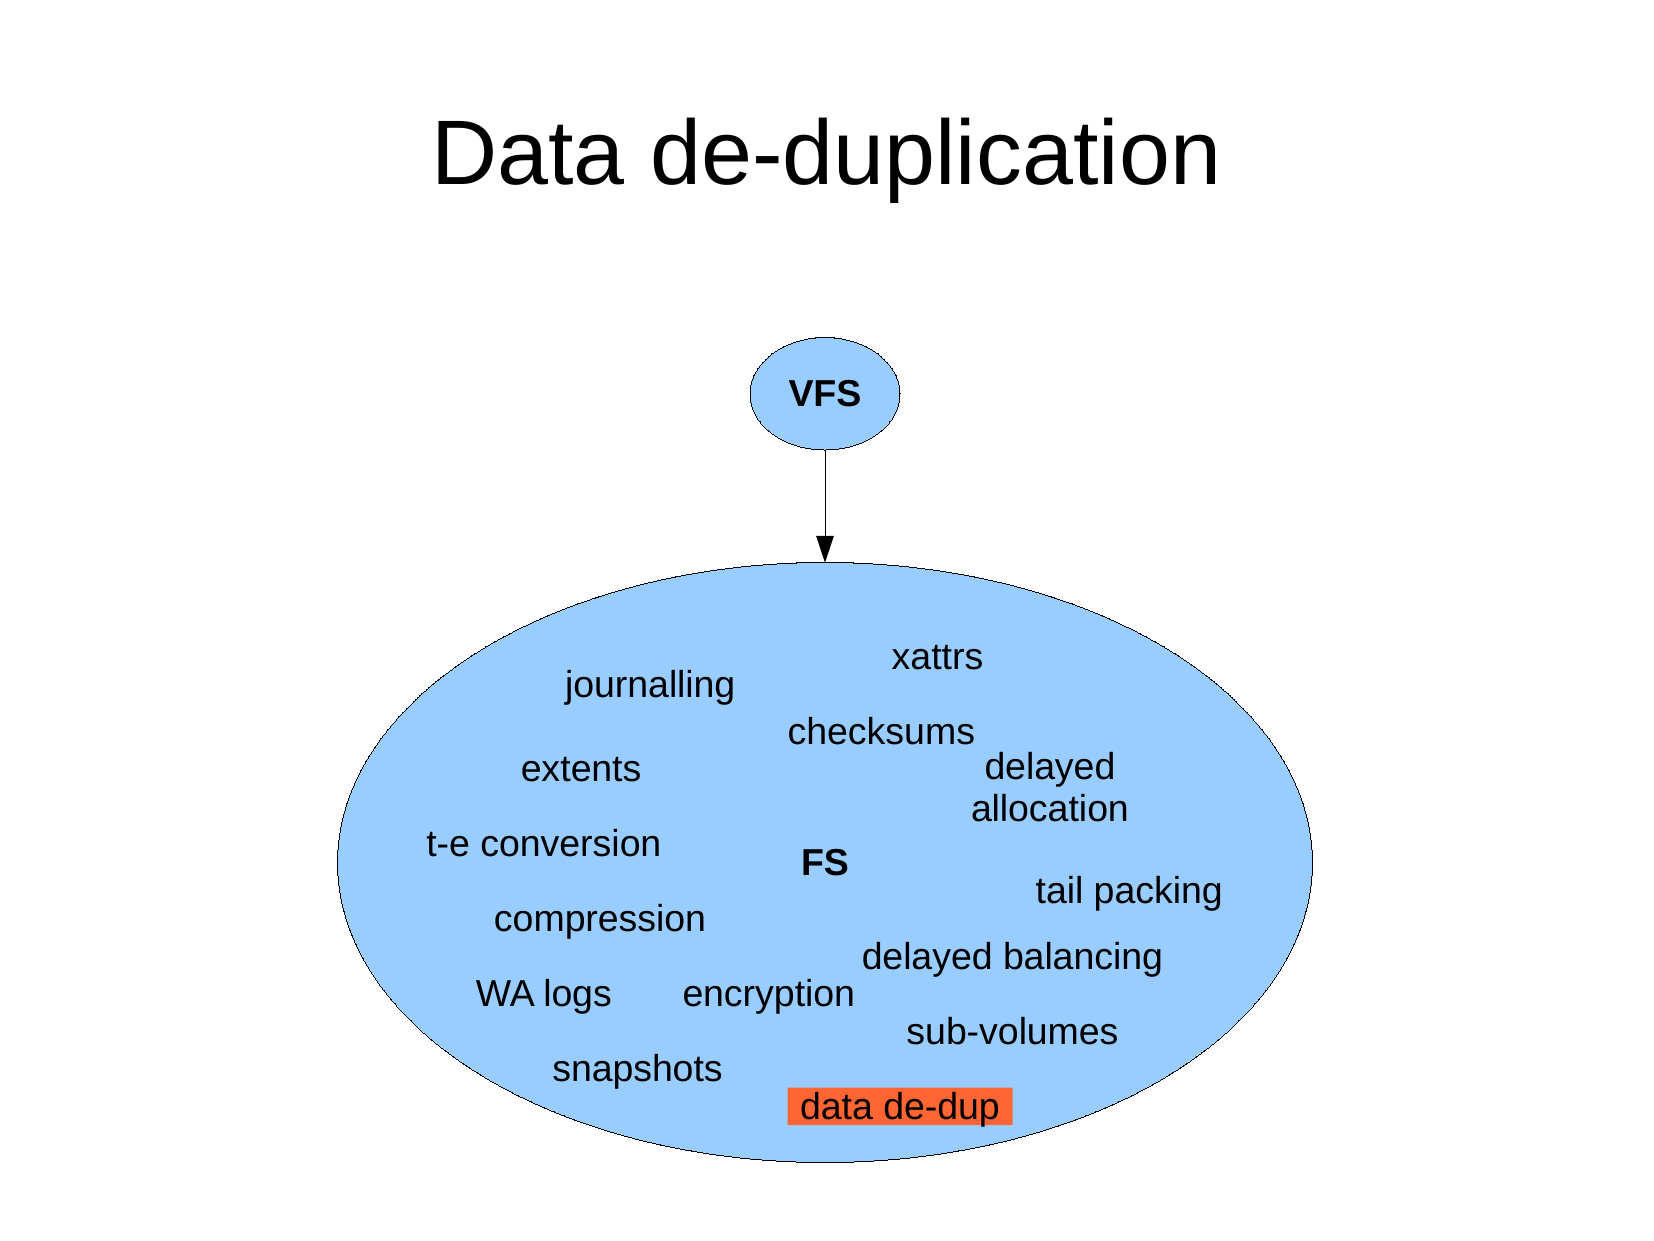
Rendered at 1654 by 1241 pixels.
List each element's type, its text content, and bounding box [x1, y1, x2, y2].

text_box WA logs [577, 988, 587, 1004]
text_box checksums [787, 712, 976, 751]
text_box t-e conversion [450, 825, 638, 863]
text_box snapshots [525, 1050, 751, 1088]
text_box delayed balancing [862, 937, 1163, 976]
text_box delayed allocation [975, 750, 1126, 826]
text_box sub-volumes [900, 1012, 1126, 1051]
text_box VFS [750, 337, 901, 451]
text_box compression [487, 900, 713, 938]
text_box tail packing [1020, 862, 1238, 920]
text_box data de-dup [787, 1087, 1013, 1126]
text_box extents [525, 750, 638, 788]
text_box encryption [637, 975, 901, 1013]
text_box FS [337, 562, 1313, 1163]
text_box xattrs [900, 637, 976, 676]
title Data de-duplication [82, 49, 1571, 257]
text_box journalling [550, 655, 751, 713]
text_box WA logs [487, 975, 601, 1013]
